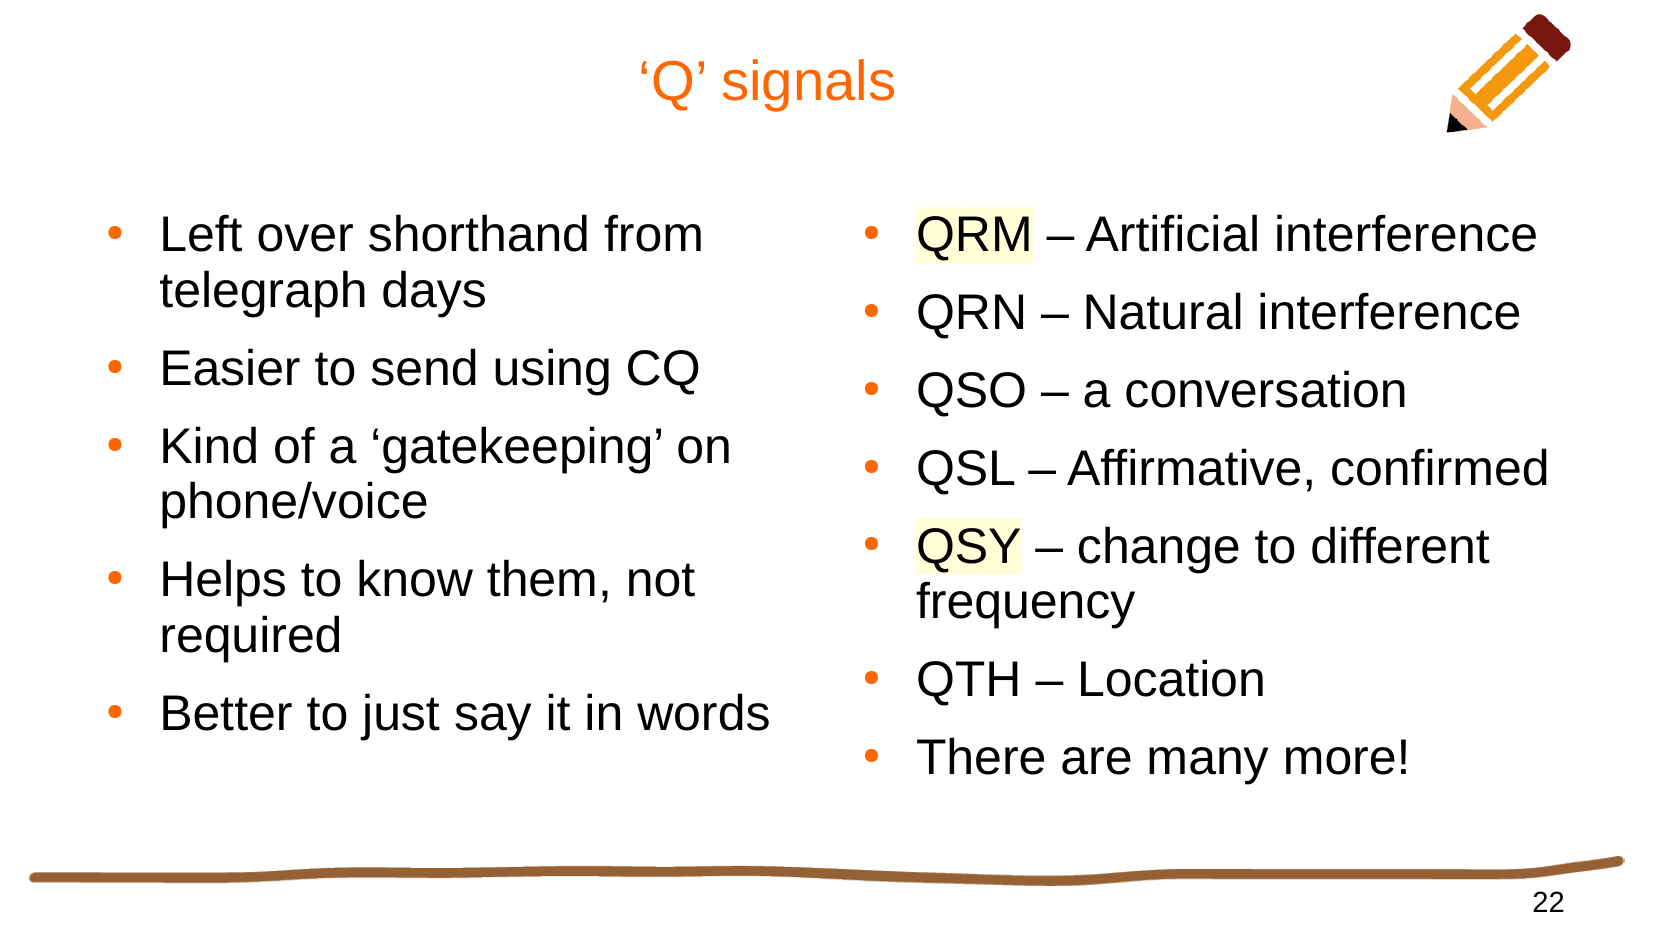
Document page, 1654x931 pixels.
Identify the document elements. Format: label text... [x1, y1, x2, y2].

list Left over shorthand from telegraph days Easier to send using CQ Kind of a ‘gatekeeping’ on phone/voice Helps to know them, not required Better to just say it in words [88, 206, 809, 857]
picture [29, 856, 1625, 886]
title ‘Q’ signals [88, 29, 1447, 133]
picture [1446, 14, 1571, 133]
list QRM – Artificial interference QRN – Natural interference QSO – a conversation QSL – Affirmative, confirmed QSY – change to different frequency QTH – Location There are many more! [845, 206, 1566, 857]
